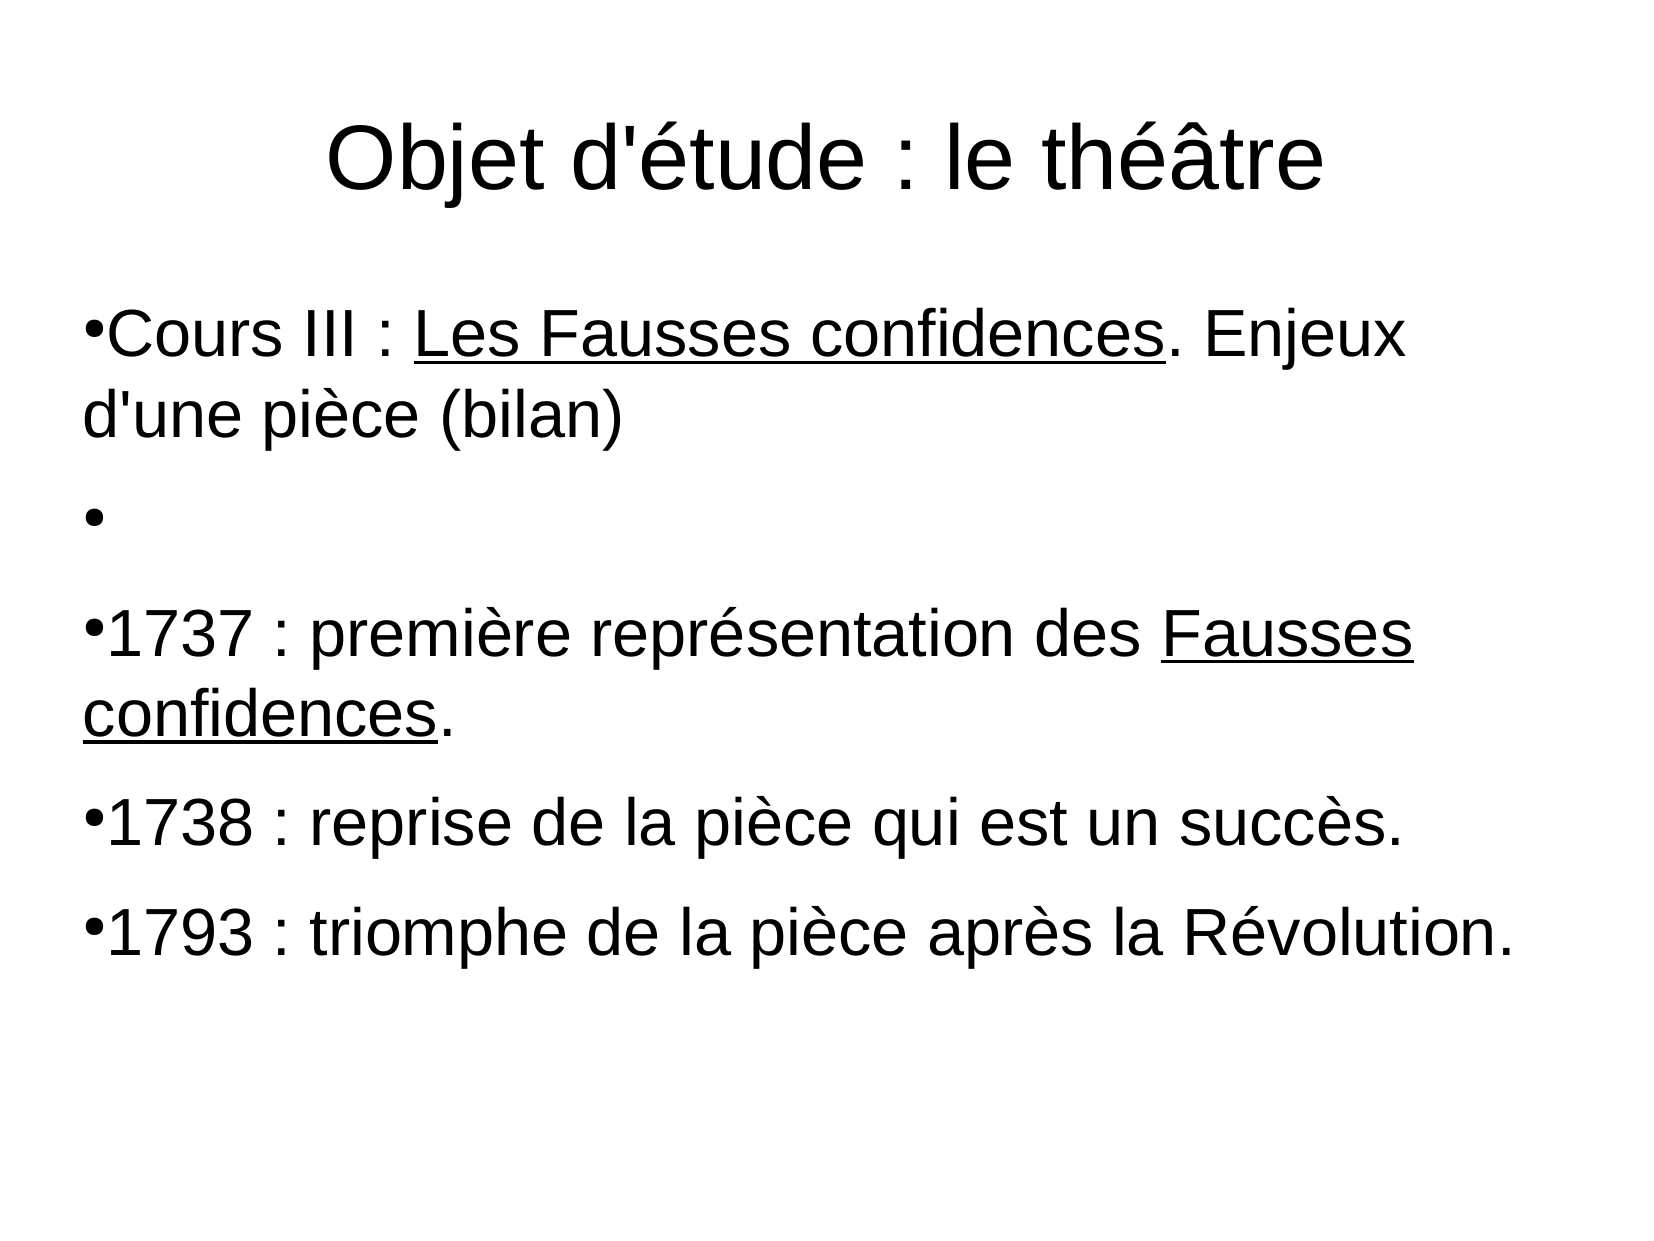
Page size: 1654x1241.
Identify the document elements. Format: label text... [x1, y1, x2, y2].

title Objet d'étude : le théâtre [82, 49, 1571, 257]
list Cours III : Les Fausses confidences. Enjeux d'une pièce (bilan) 1737 : première représentation des Fausses confidences. 1738 : reprise de la pièce qui est un succès. 1793 : triomphe de la pièce après la Révolution. [82, 290, 1571, 974]
